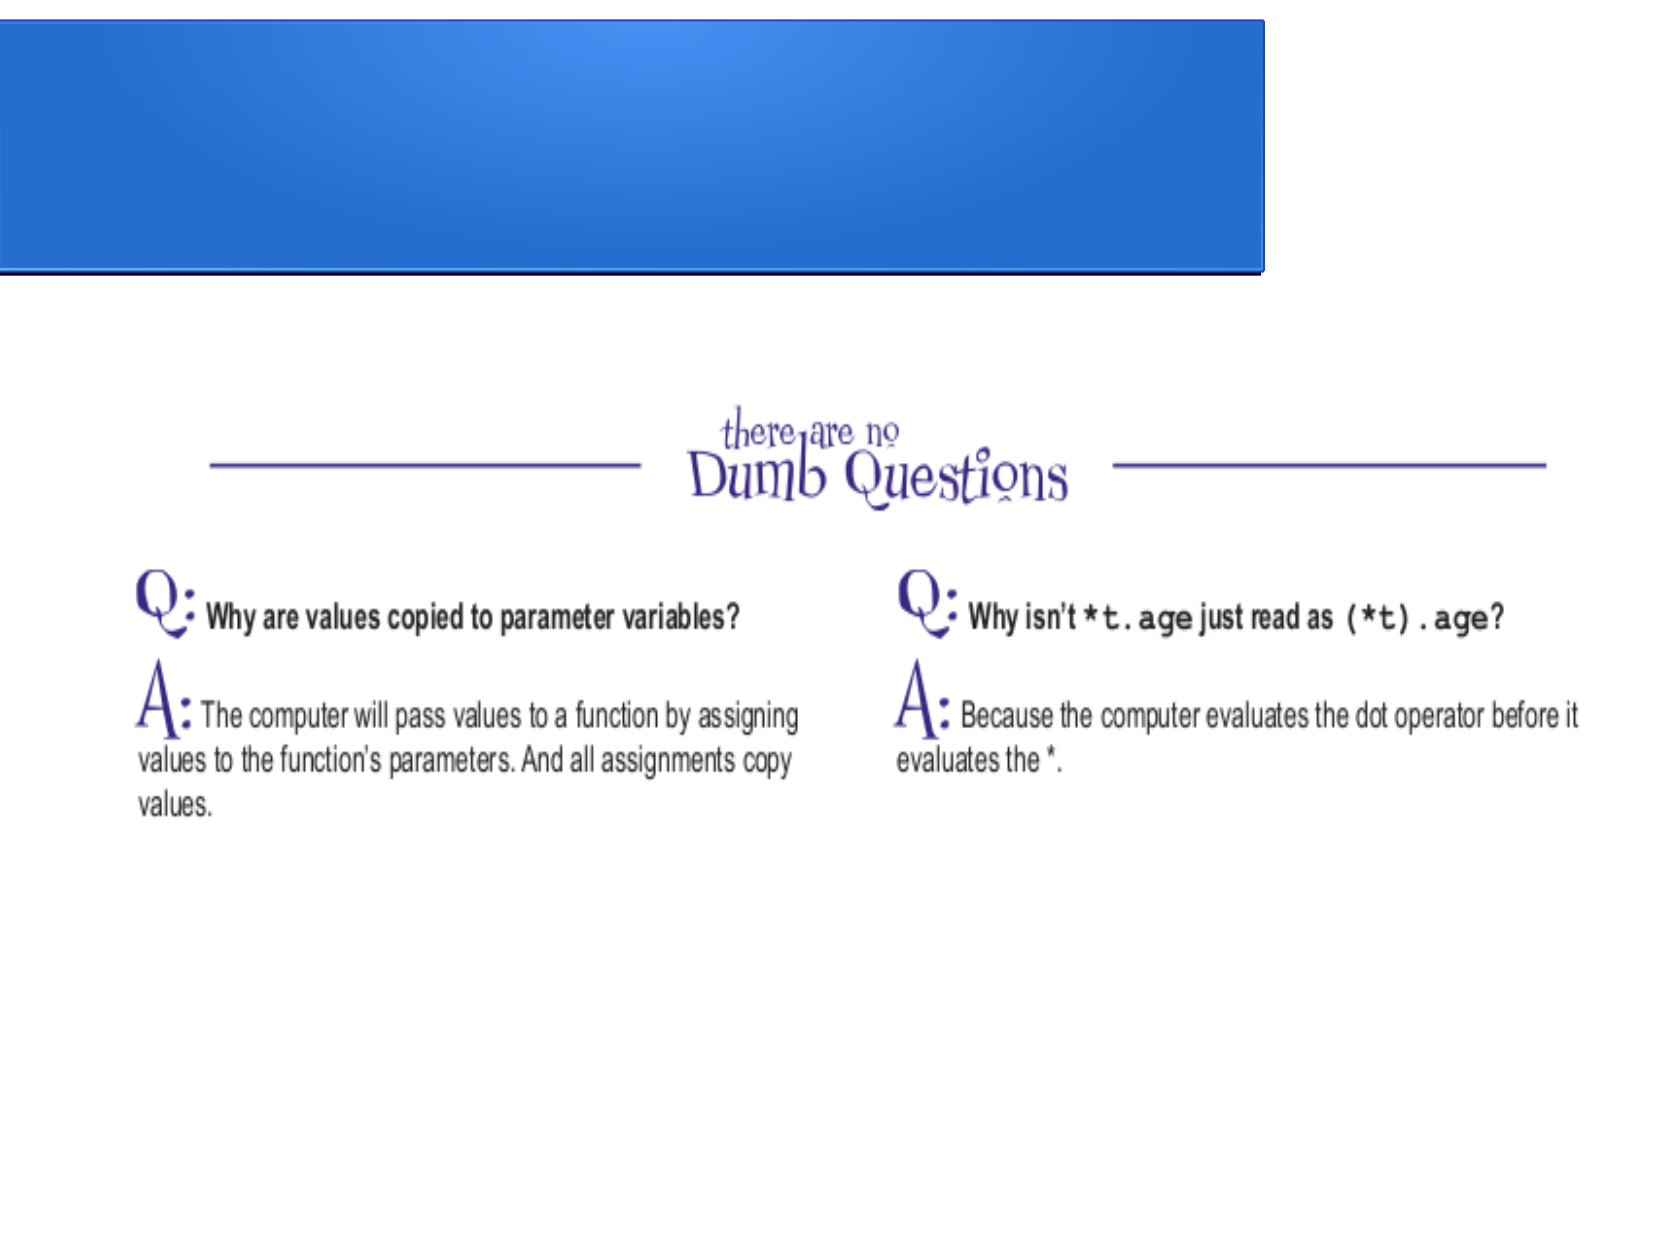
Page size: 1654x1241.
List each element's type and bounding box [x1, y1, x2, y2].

picture [129, 366, 1607, 898]
